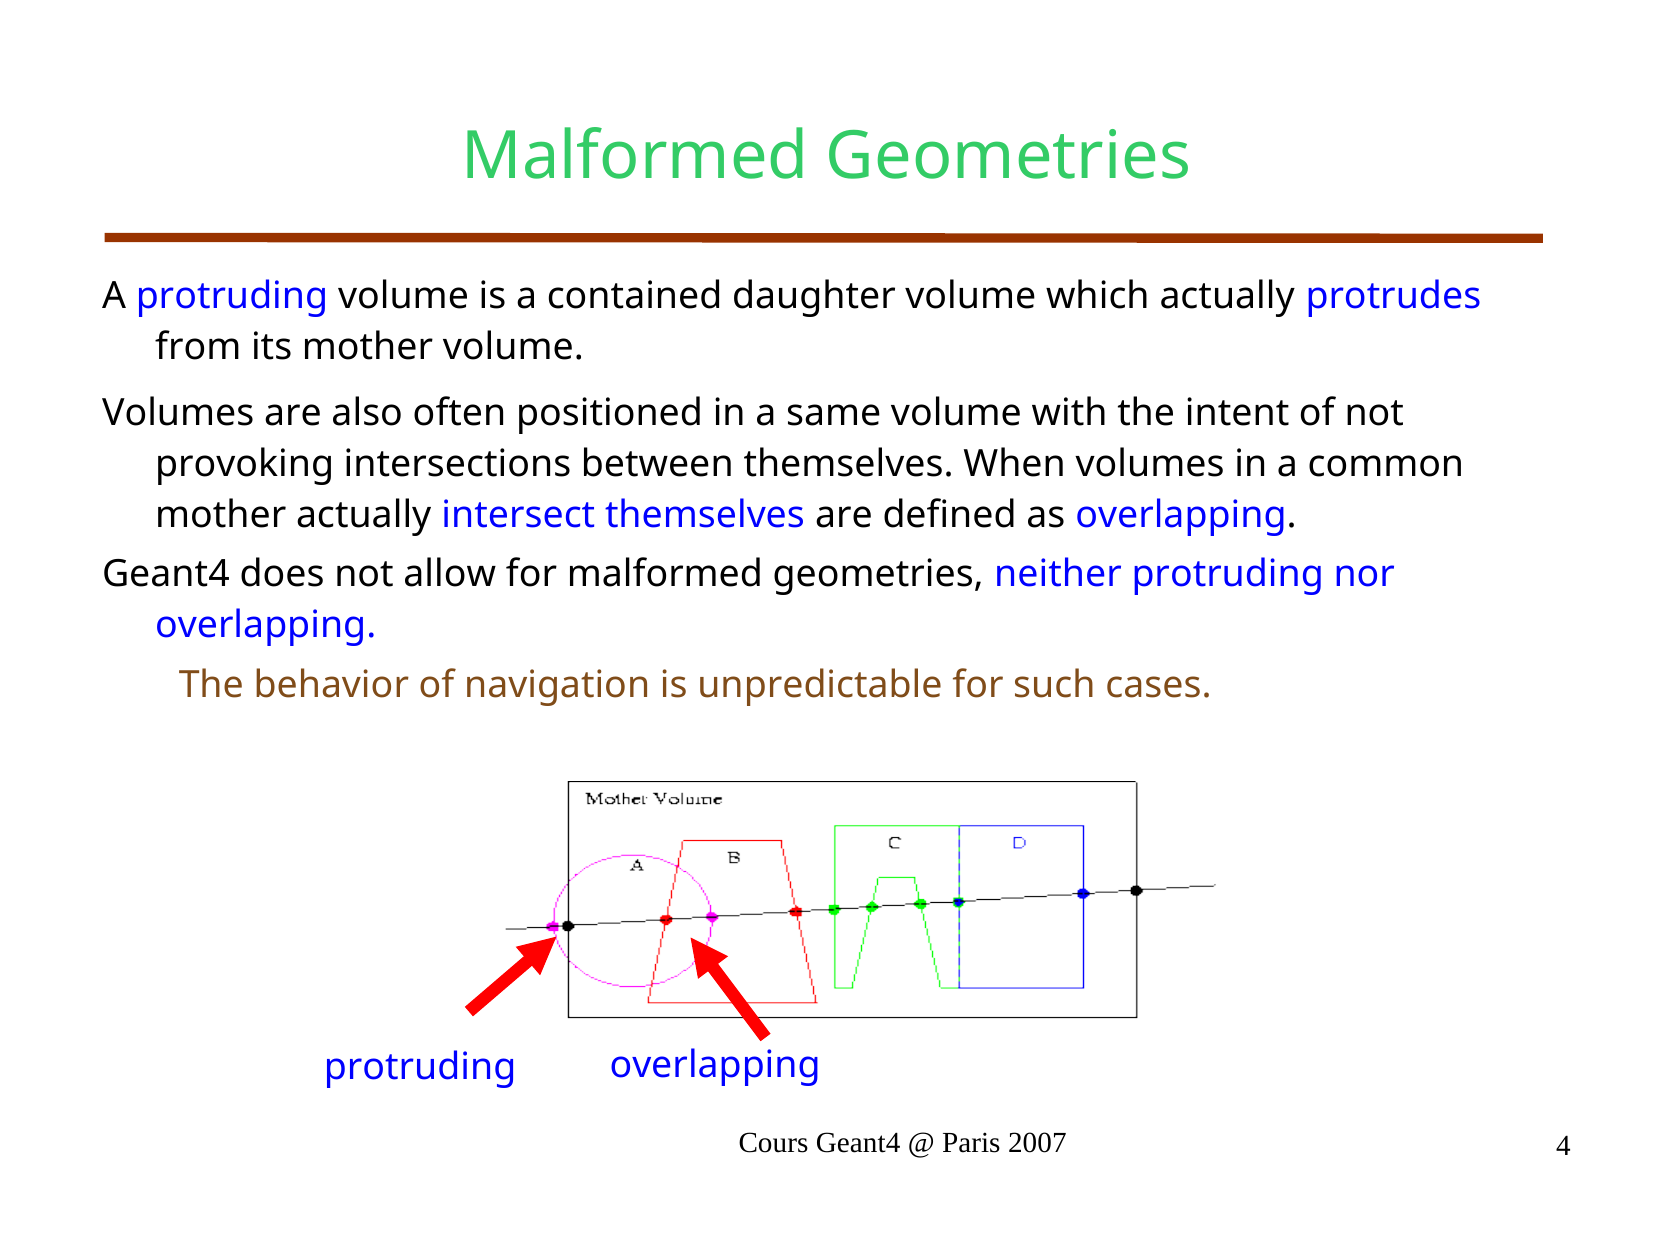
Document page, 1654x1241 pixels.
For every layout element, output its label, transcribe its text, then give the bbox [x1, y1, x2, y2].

picture [504, 781, 1218, 1020]
text_box overlapping [594, 1030, 846, 1097]
text_box protruding [309, 1031, 560, 1099]
list A protruding volume is a contained daughter volume which actually protrudes from its mother volume. Volumes are also often positioned in a same volume with the intent of not provoking intersections between themselves. When volumes in a common mother actually intersect themselves are defined as overlapping. Geant4 does not allow for malformed geometries, neither protruding nor overlapping. The behavior of navigation is unpredictable for such cases. [84, 268, 1573, 1087]
title Malformed Geometries [82, 49, 1571, 257]
